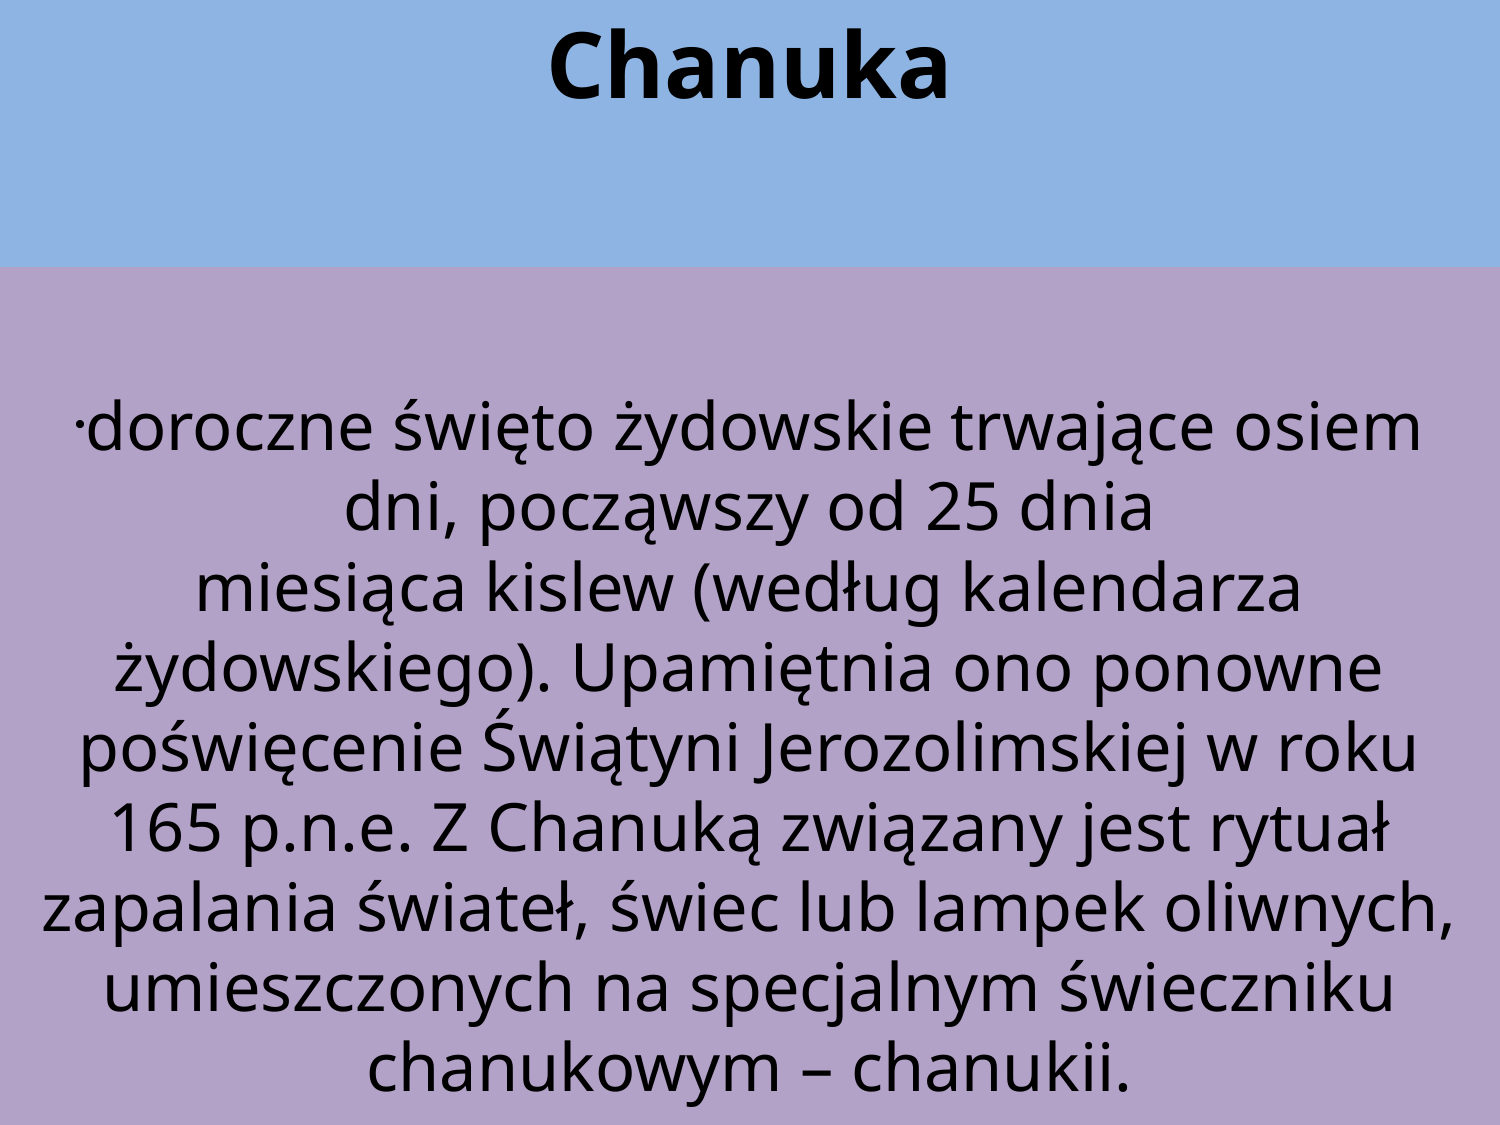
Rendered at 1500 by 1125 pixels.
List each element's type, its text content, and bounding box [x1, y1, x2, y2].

list doroczne święto żydowskie trwające osiem dni, począwszy od 25 dnia miesiąca kislew (według kalendarza żydowskiego). Upamiętnia ono ponowne poświęcenie Świątyni Jerozolimskiej w roku 165 p.n.e. Z Chanuką związany jest rytuał zapalania świateł, świec lub lampek oliwnych, umieszczonych na specjalnym świeczniku chanukowym – chanukii. [0, 267, 1500, 1125]
title Chanuka [0, 0, 1500, 267]
